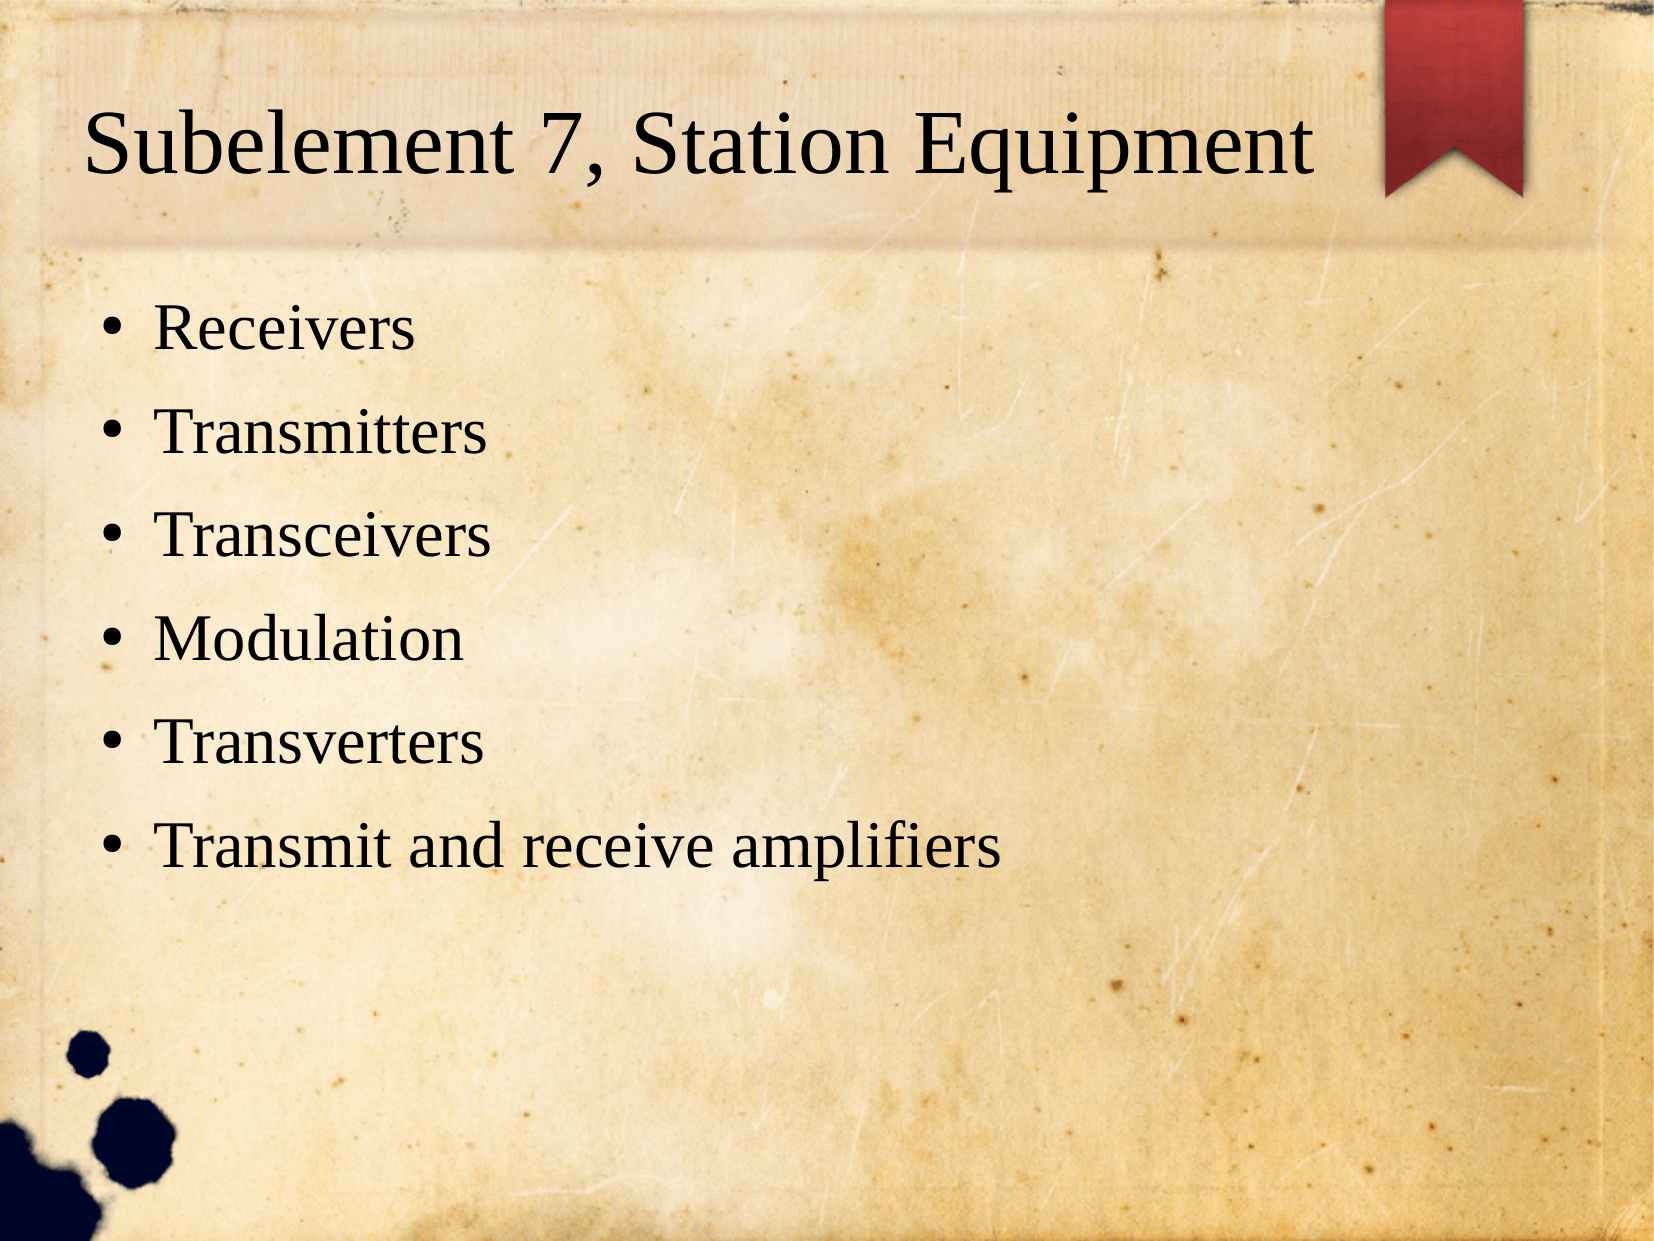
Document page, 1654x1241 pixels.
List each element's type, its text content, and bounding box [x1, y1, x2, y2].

list Receivers Transmitters Transceivers Modulation Transverters Transmit and receive amplifiers [82, 290, 1538, 1010]
picture [0, 0, 1654, 1241]
title Subelement 7, Station Equipment [82, 49, 1347, 237]
